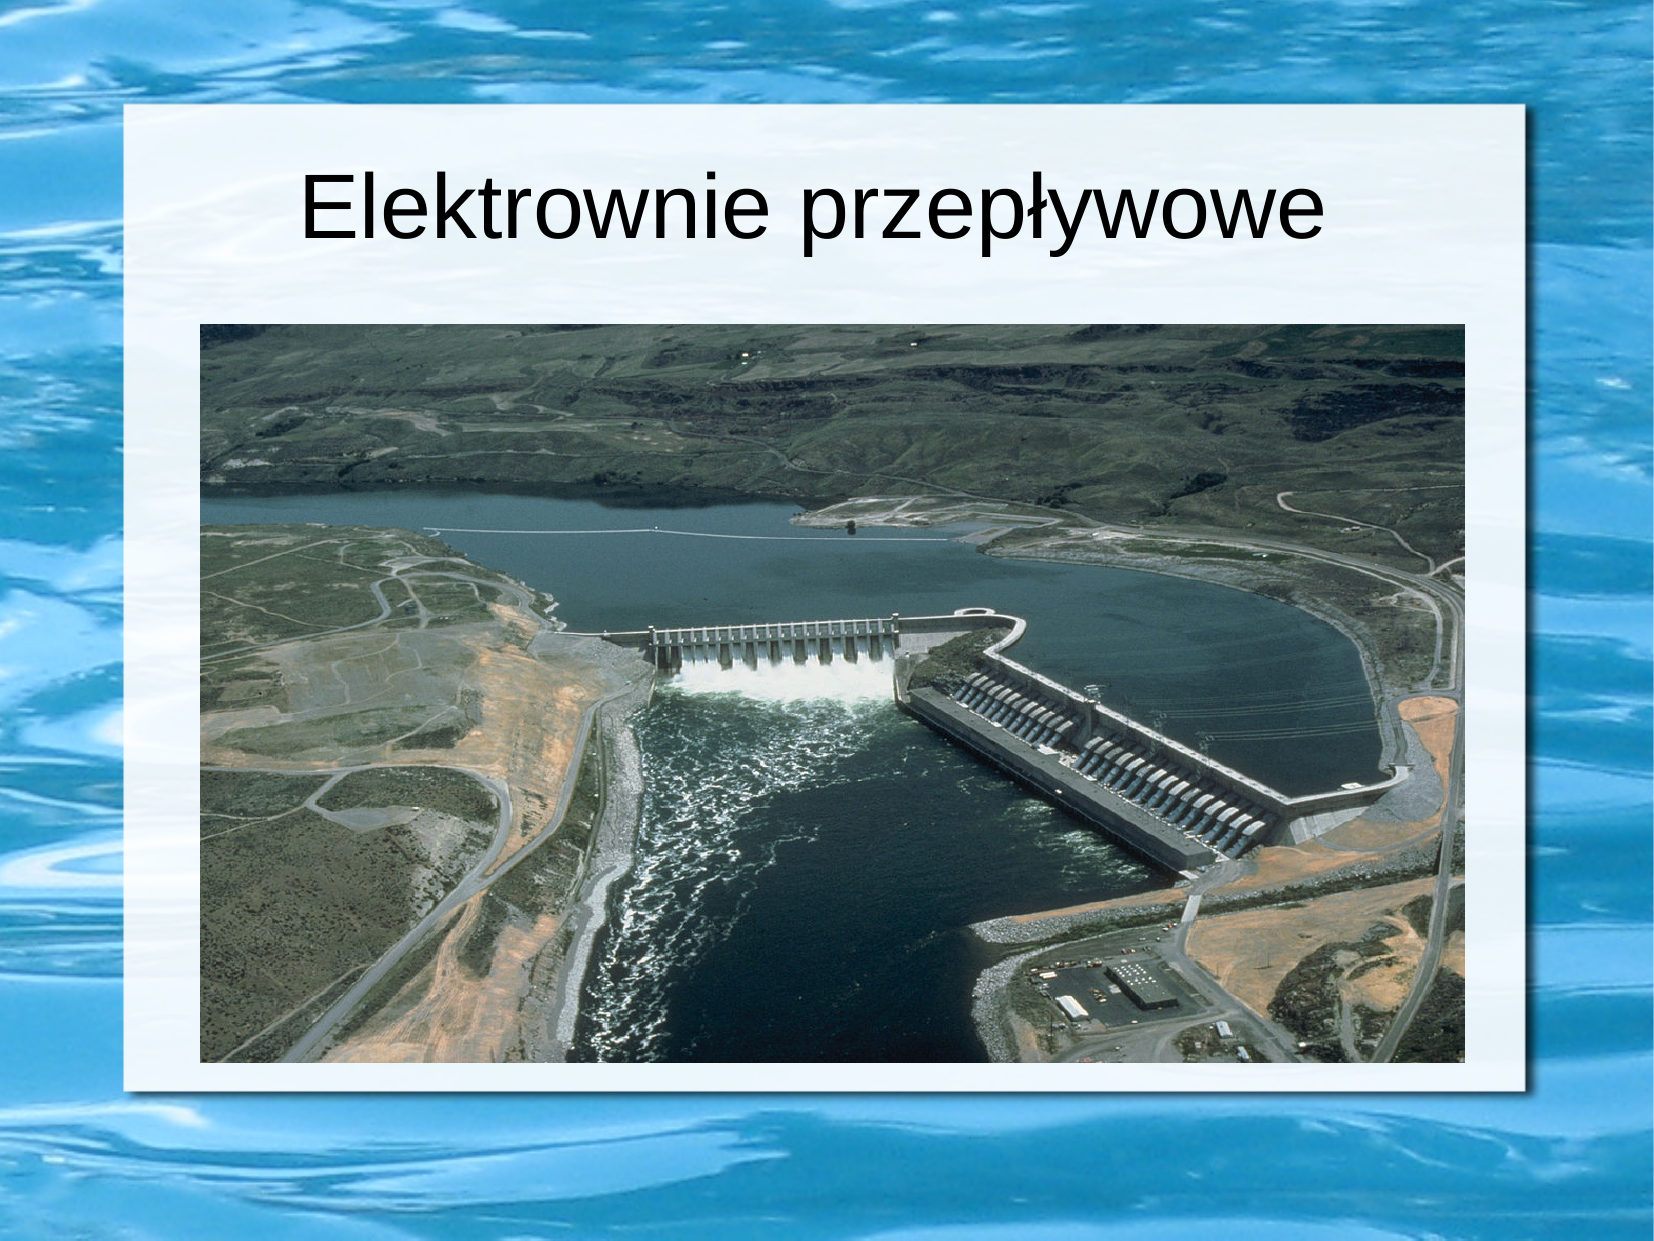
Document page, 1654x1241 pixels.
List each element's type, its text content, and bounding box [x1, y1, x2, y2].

title Elektrownie przepływowe [147, 118, 1506, 296]
picture [0, 0, 1654, 1241]
